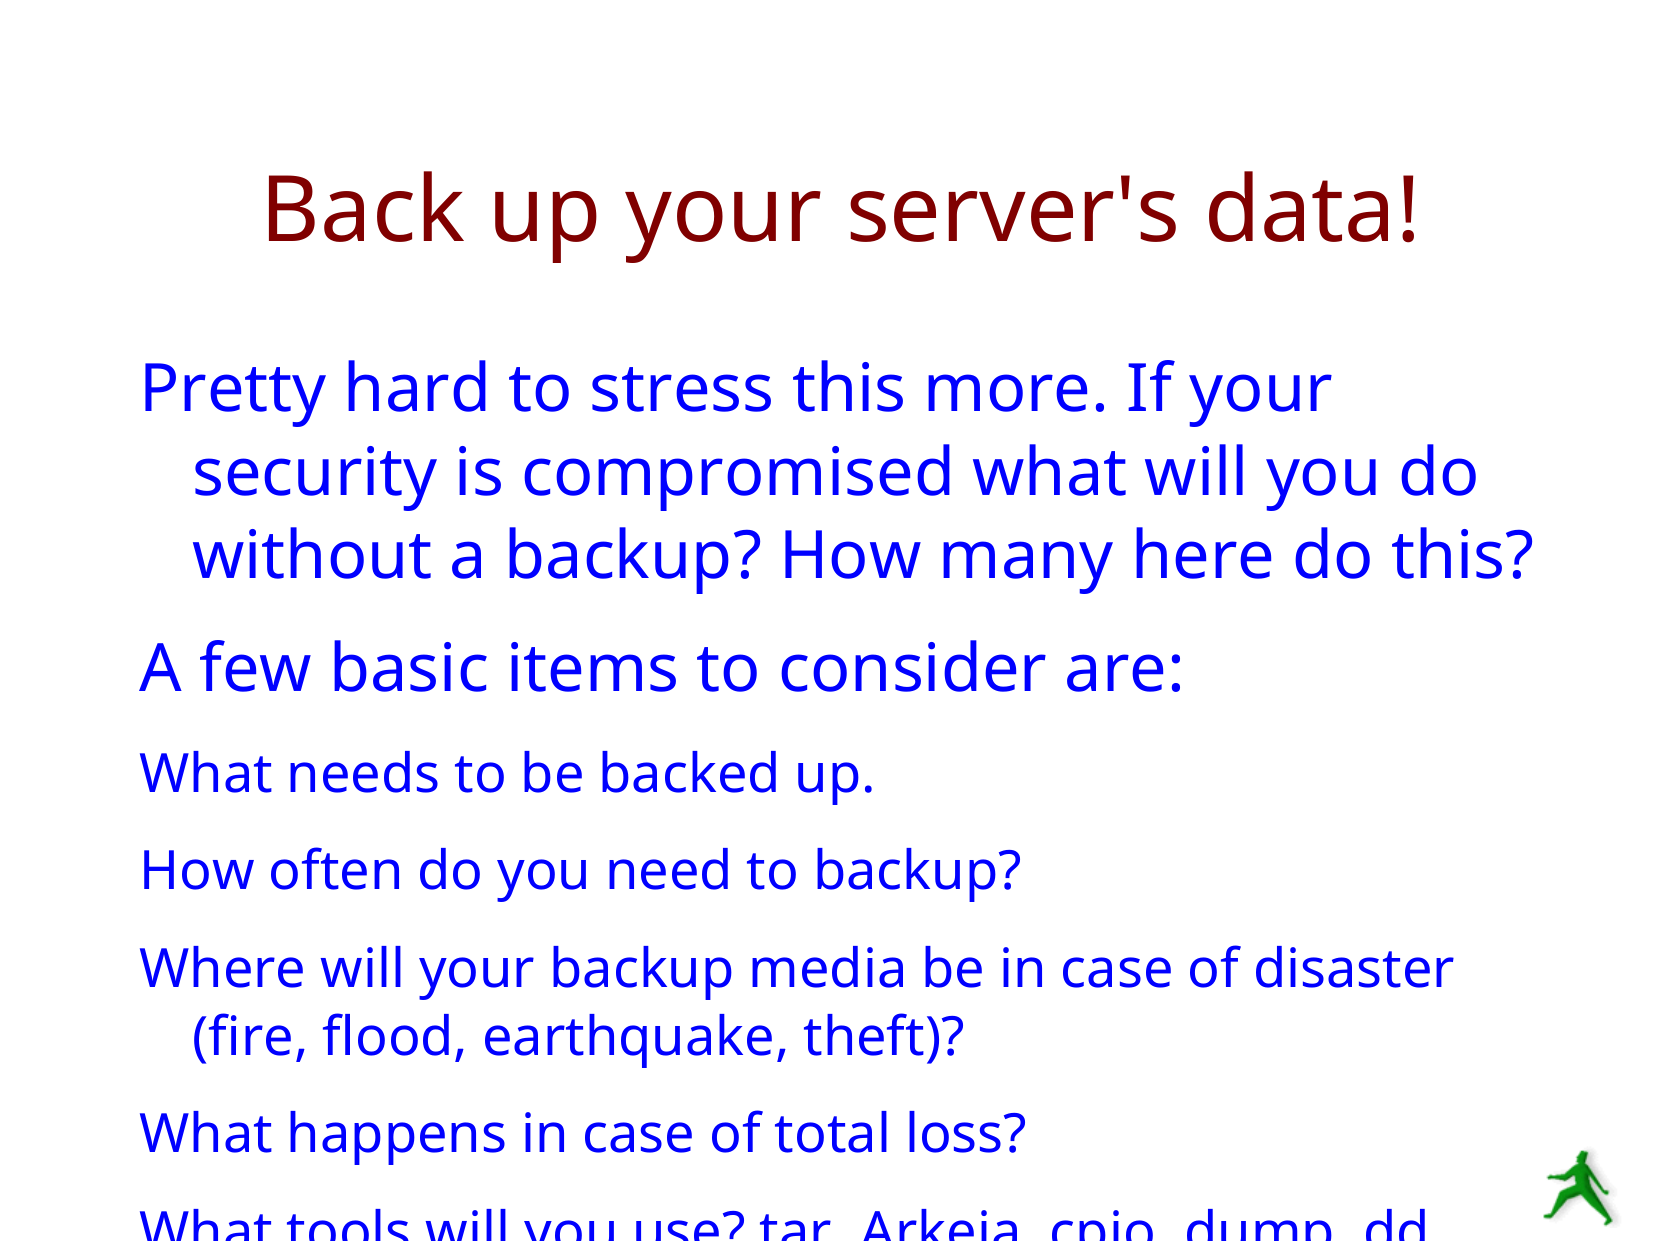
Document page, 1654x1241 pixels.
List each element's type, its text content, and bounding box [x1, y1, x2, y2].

title Back up your server's data! [87, 97, 1572, 316]
picture [1541, 1135, 1633, 1228]
list Pretty hard to stress this more. If your security is compromised what will you do without a backup? How many here do this? A few basic items to consider are: What needs to be backed up. How often do you need to backup? Where will your backup media be in case of disaster (fire, flood, earthquake, theft)? What happens in case of total loss? What tools will you use? tar, Arkeia, cpio, dump, dd, rsync with ssh, other? [121, 344, 1560, 1210]
